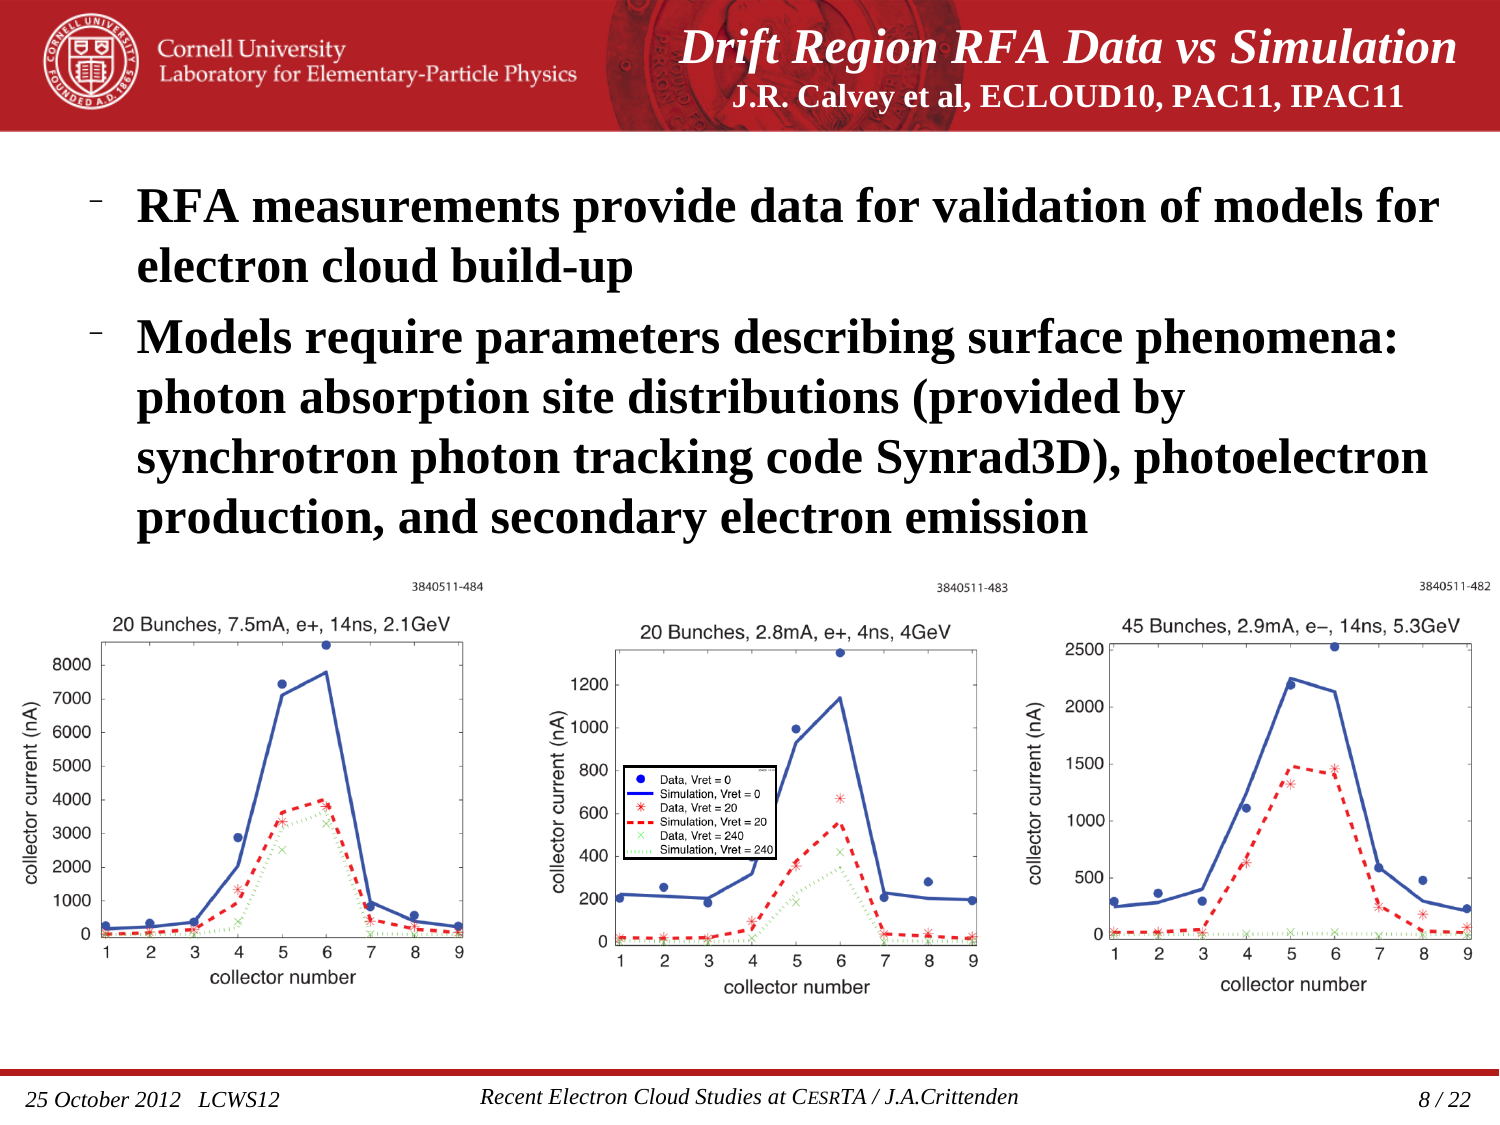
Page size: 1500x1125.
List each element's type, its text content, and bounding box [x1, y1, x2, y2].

picture [525, 569, 1500, 1020]
picture [0, 569, 493, 1020]
picture [0, 0, 1500, 132]
title Drift Region RFA Data vs Simulation J.R. Calvey et al, ECLOUD10, PAC11, IPAC11 [637, 0, 1500, 128]
list RFA measurements provide data for validation of models for electron cloud build-up Models require parameters describing surface phenomena: photon absorption site distributions (provided by synchrotron photon tracking code Synrad3D), photoelectron production, and secondary electron emission [0, 164, 1463, 553]
